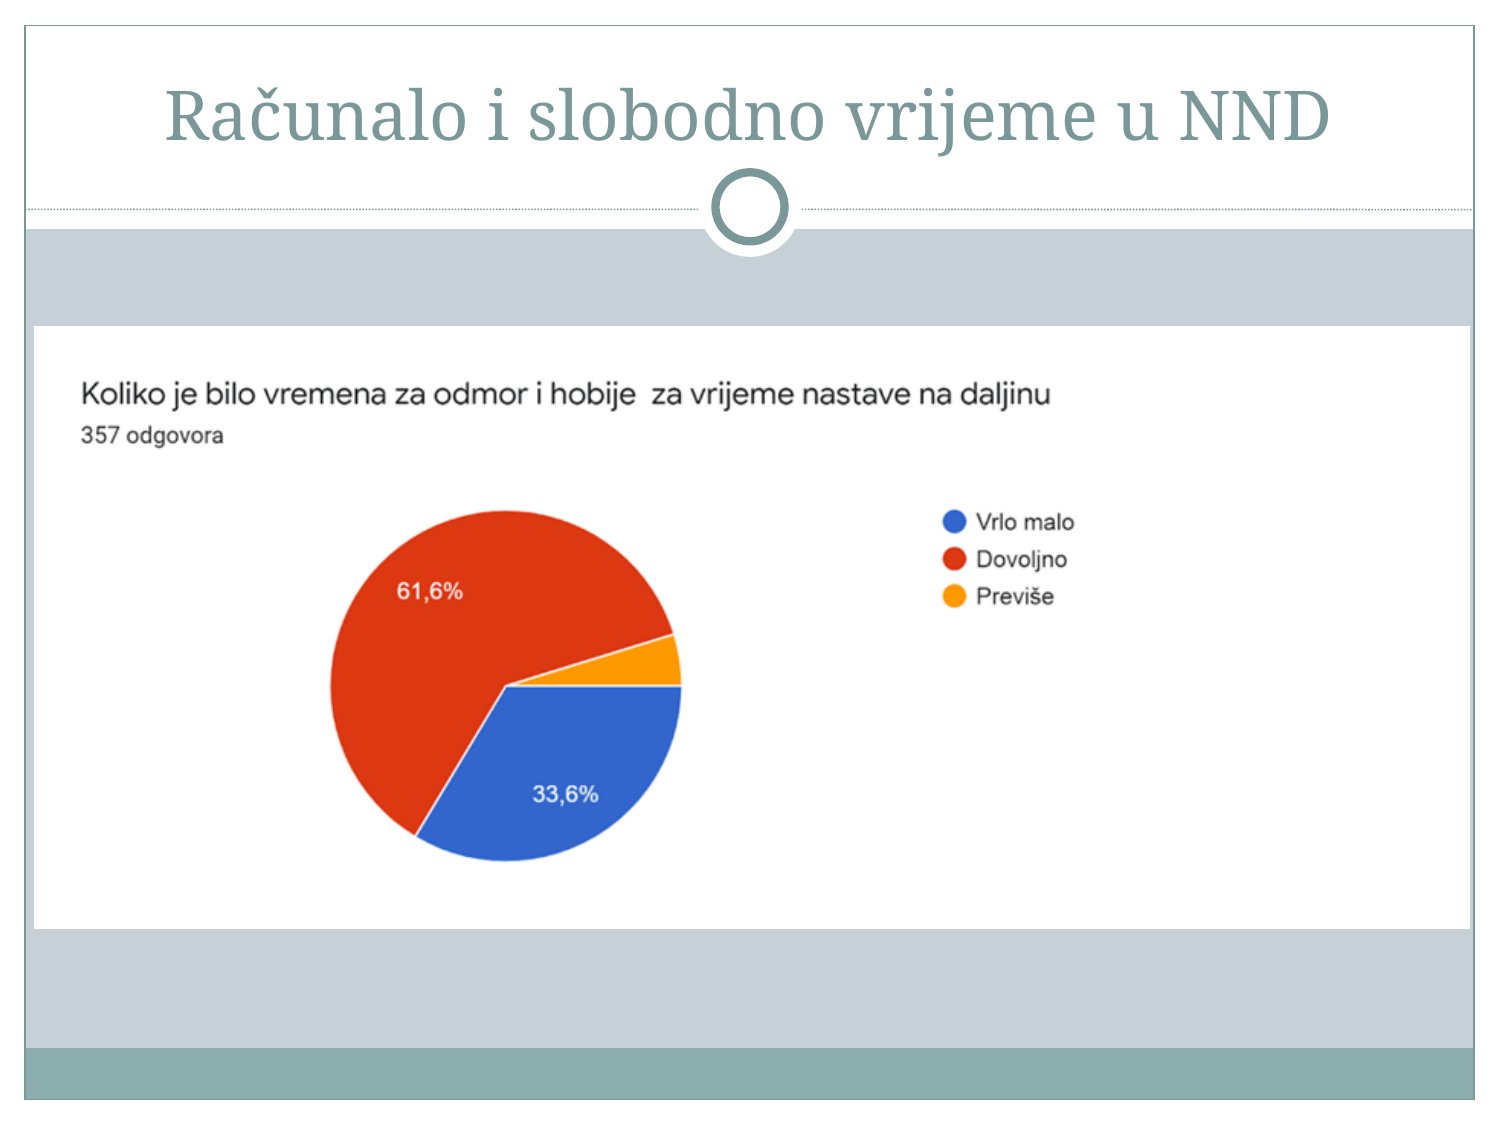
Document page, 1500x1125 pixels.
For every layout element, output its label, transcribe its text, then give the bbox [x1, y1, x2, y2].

picture [34, 326, 1470, 929]
title Računalo i slobodno vrijeme u NND [49, 37, 1450, 162]
